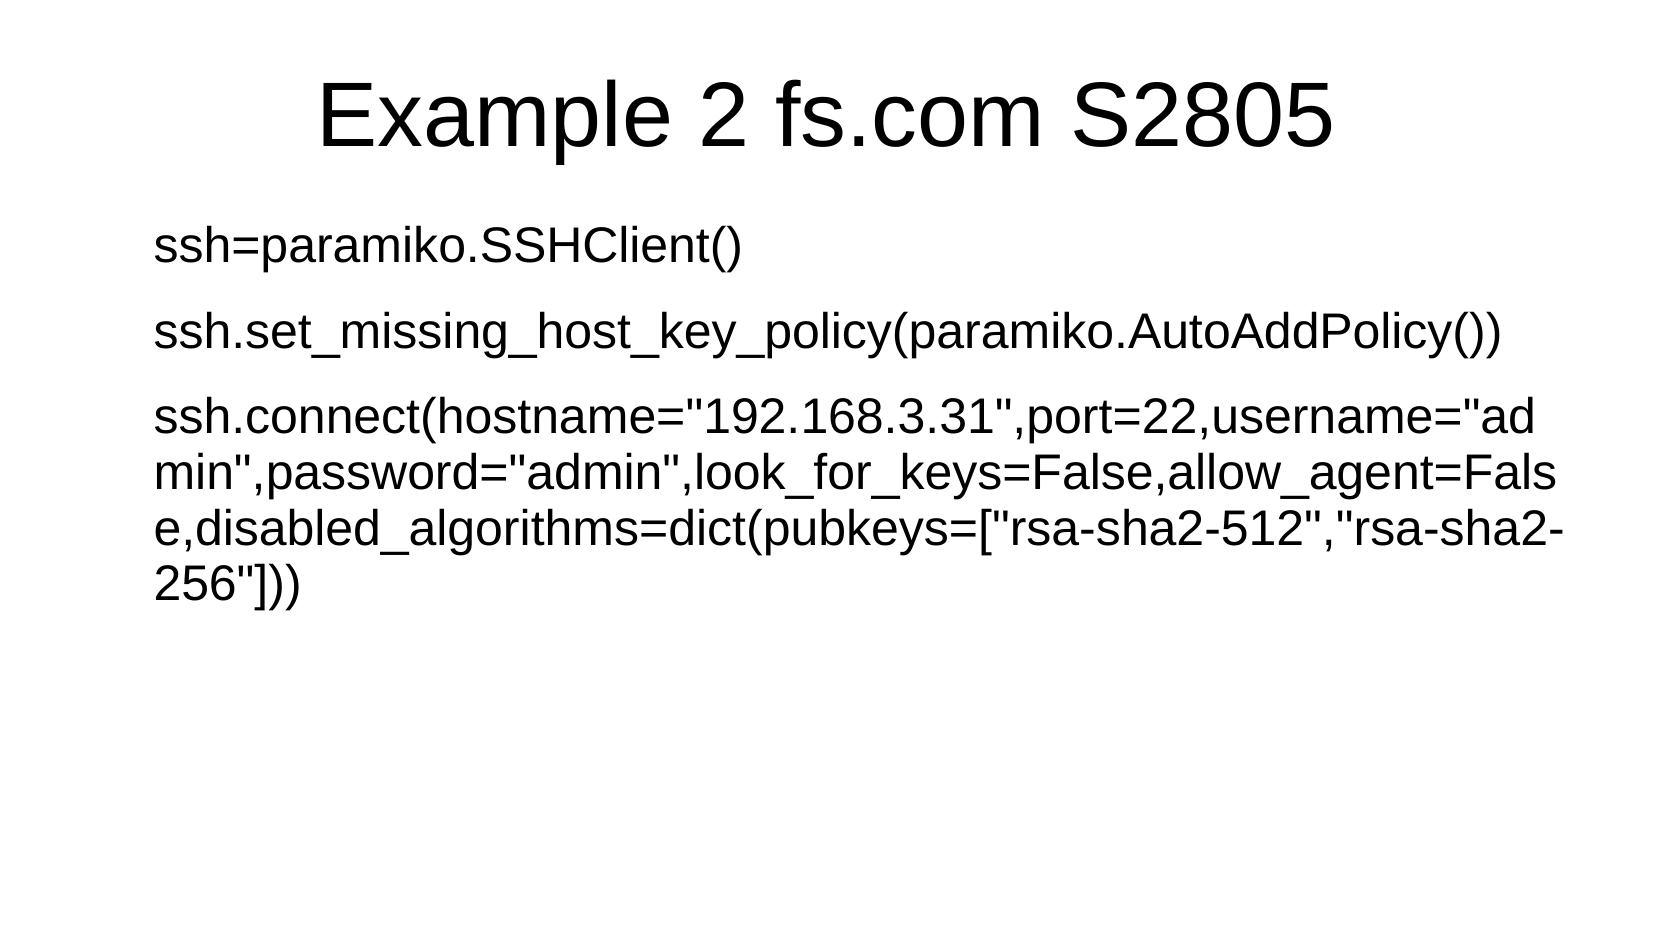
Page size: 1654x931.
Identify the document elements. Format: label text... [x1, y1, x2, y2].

title Example 2 fs.com S2805 [82, 37, 1571, 193]
list ssh=paramiko.SSHClient() ssh.set_missing_host_key_policy(paramiko.AutoAddPolicy()) ssh.connect(hostname="192.168.3.31",port=22,username="admin",password="admin",look_for_keys=False,allow_agent=False,disabled_algorithms=dict(pubkeys=["rsa-sha2-512","rsa-sha2-256"])) [82, 217, 1571, 758]
